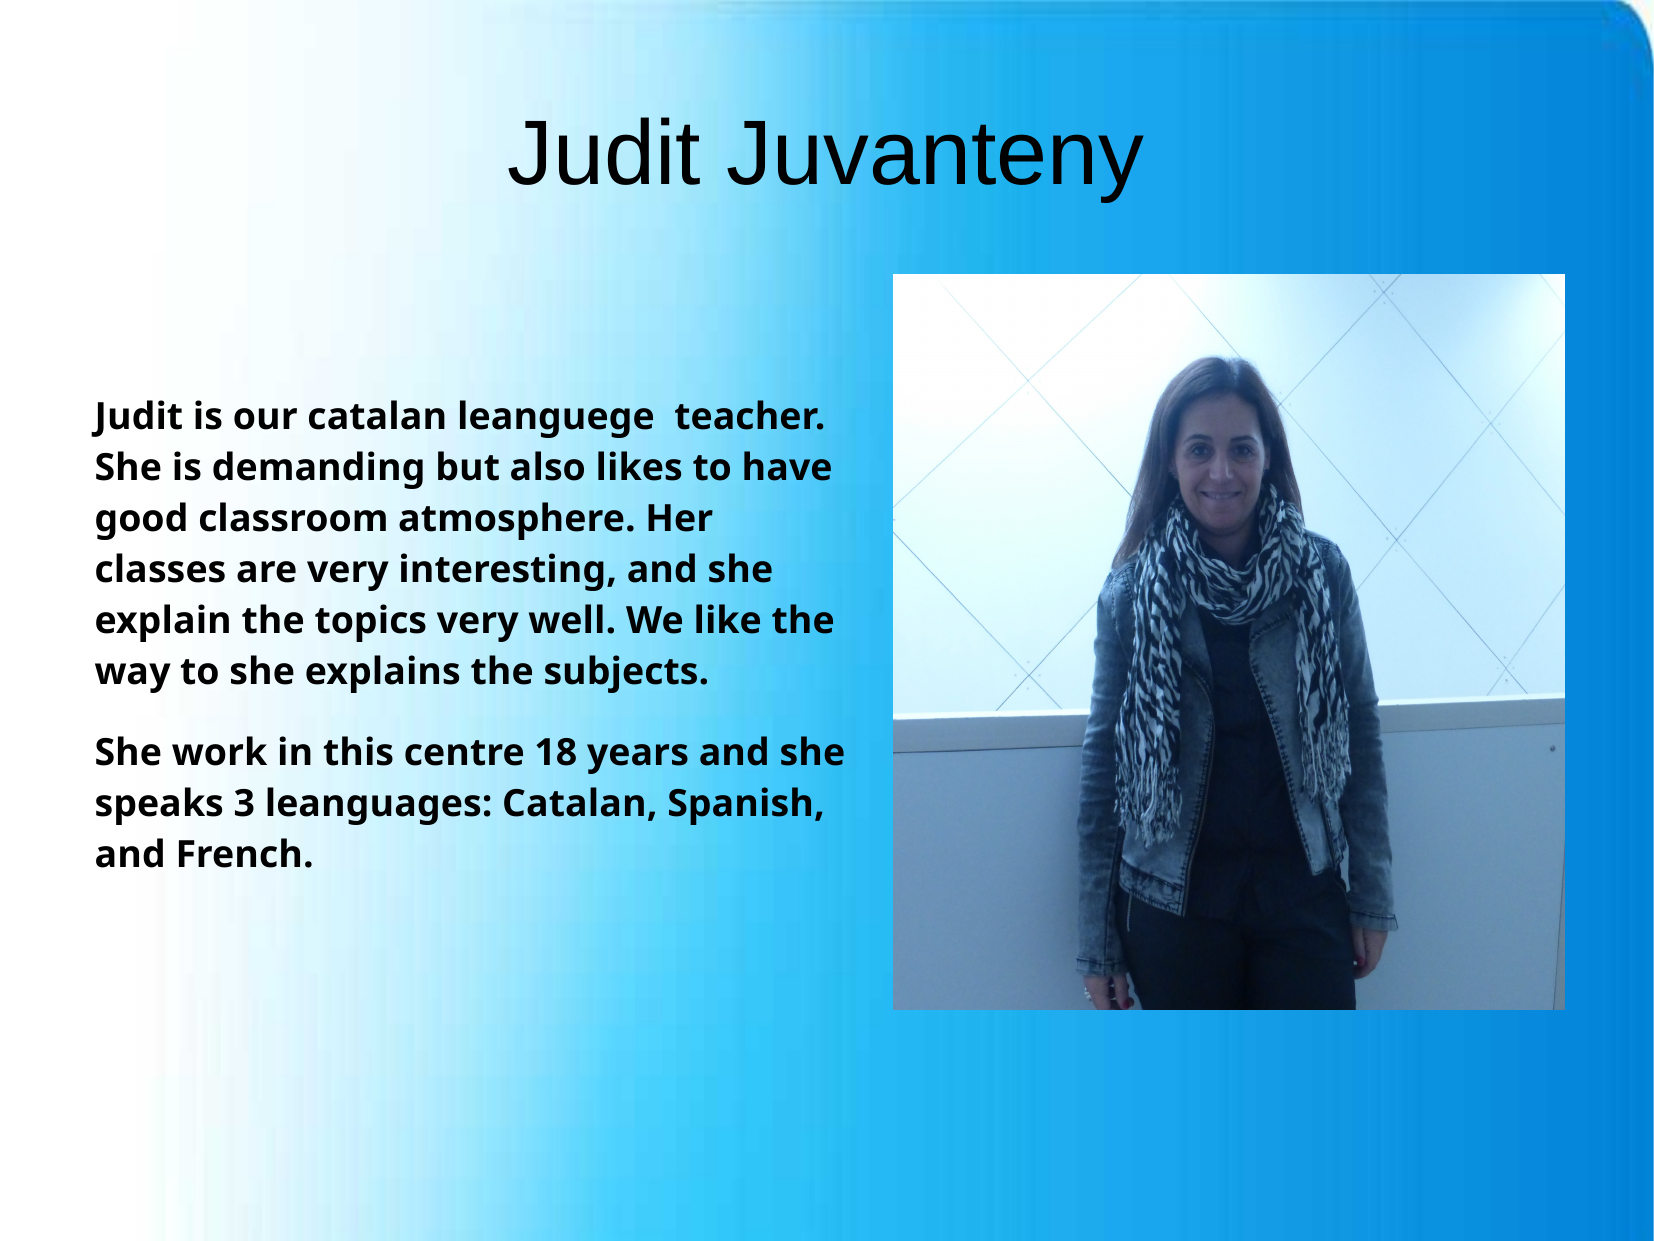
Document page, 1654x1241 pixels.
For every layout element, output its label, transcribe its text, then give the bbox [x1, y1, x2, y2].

title Judit Juvanteny [82, 49, 1571, 257]
picture [0, 0, 1654, 1241]
list Judit is our catalan leanguege teacher. She is demanding but also likes to have good classroom atmosphere. Her classes are very interesting, and she explain the topics very well. We like the way to she explains the subjects. She work in this centre 18 years and she speaks 3 leanguages: Catalan, Spanish, and French. [94, 389, 851, 1241]
